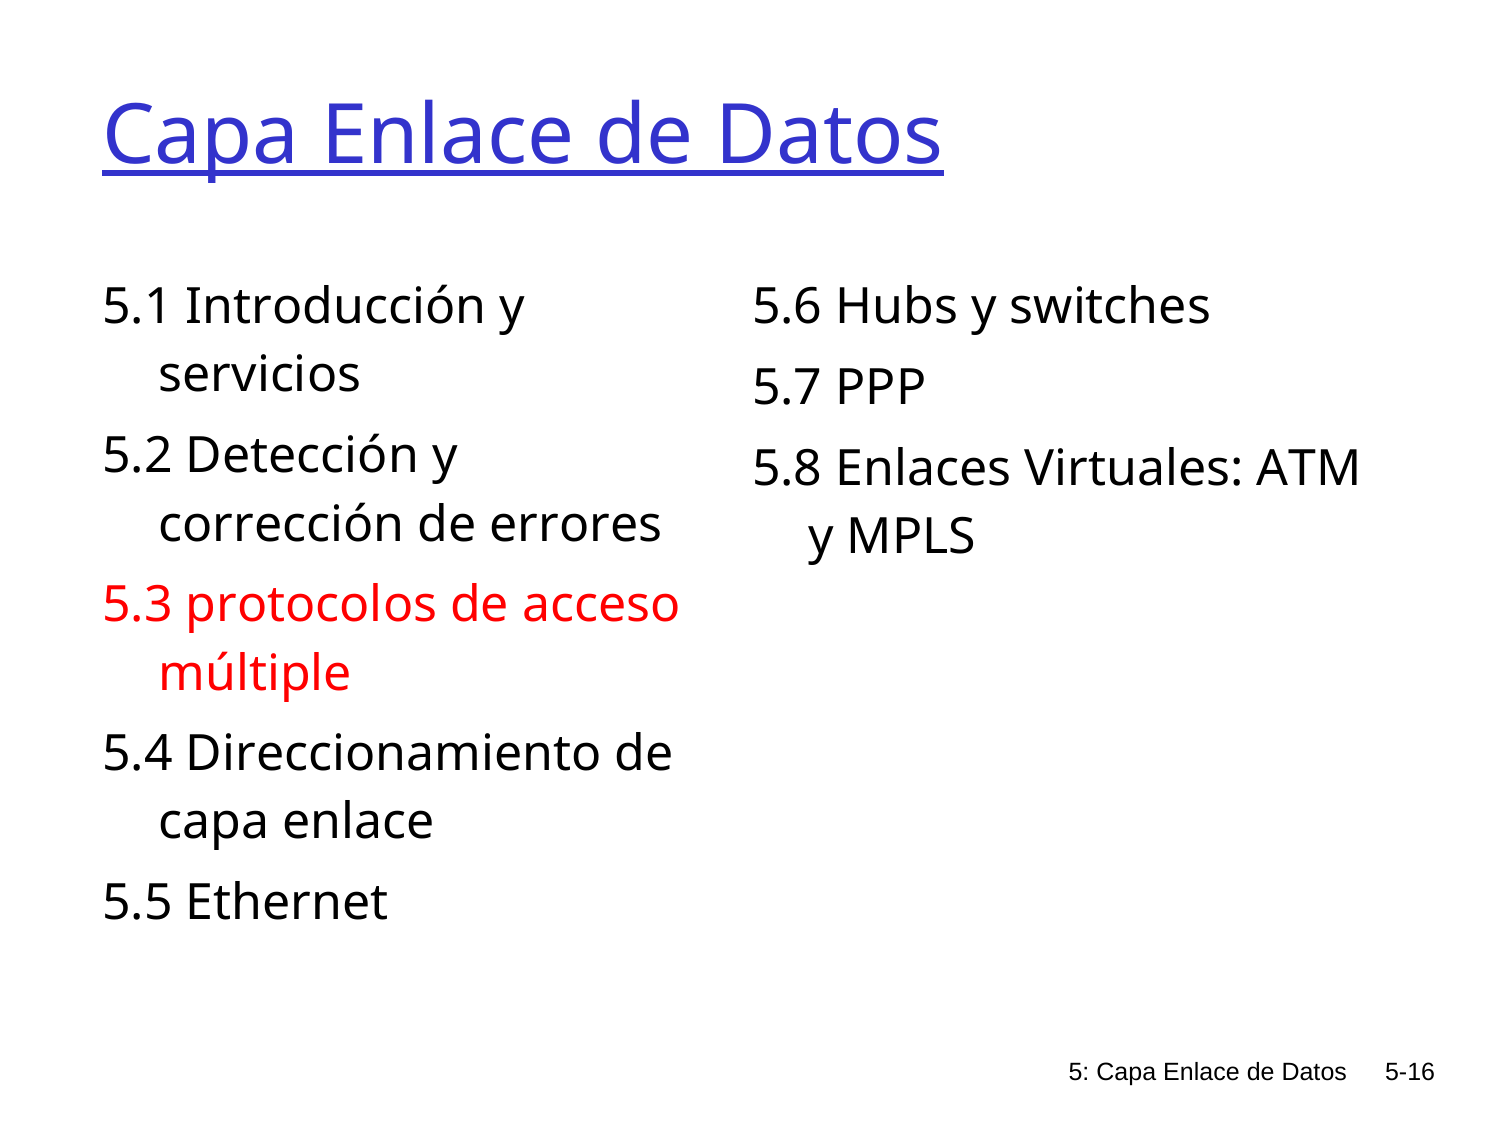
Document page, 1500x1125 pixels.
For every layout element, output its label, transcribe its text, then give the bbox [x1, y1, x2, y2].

list 5.6 Hubs y switches 5.7 PPP 5.8 Enlaces Virtuales: ATM y MPLS [737, 262, 1403, 1026]
title Capa Enlace de Datos [87, 37, 1363, 225]
list 5.1 Introducción y servicios 5.2 Detección y corrección de errores 5.3 protocolos de acceso múltiple 5.4 Direccionamiento de capa enlace 5.5 Ethernet [87, 262, 713, 1026]
